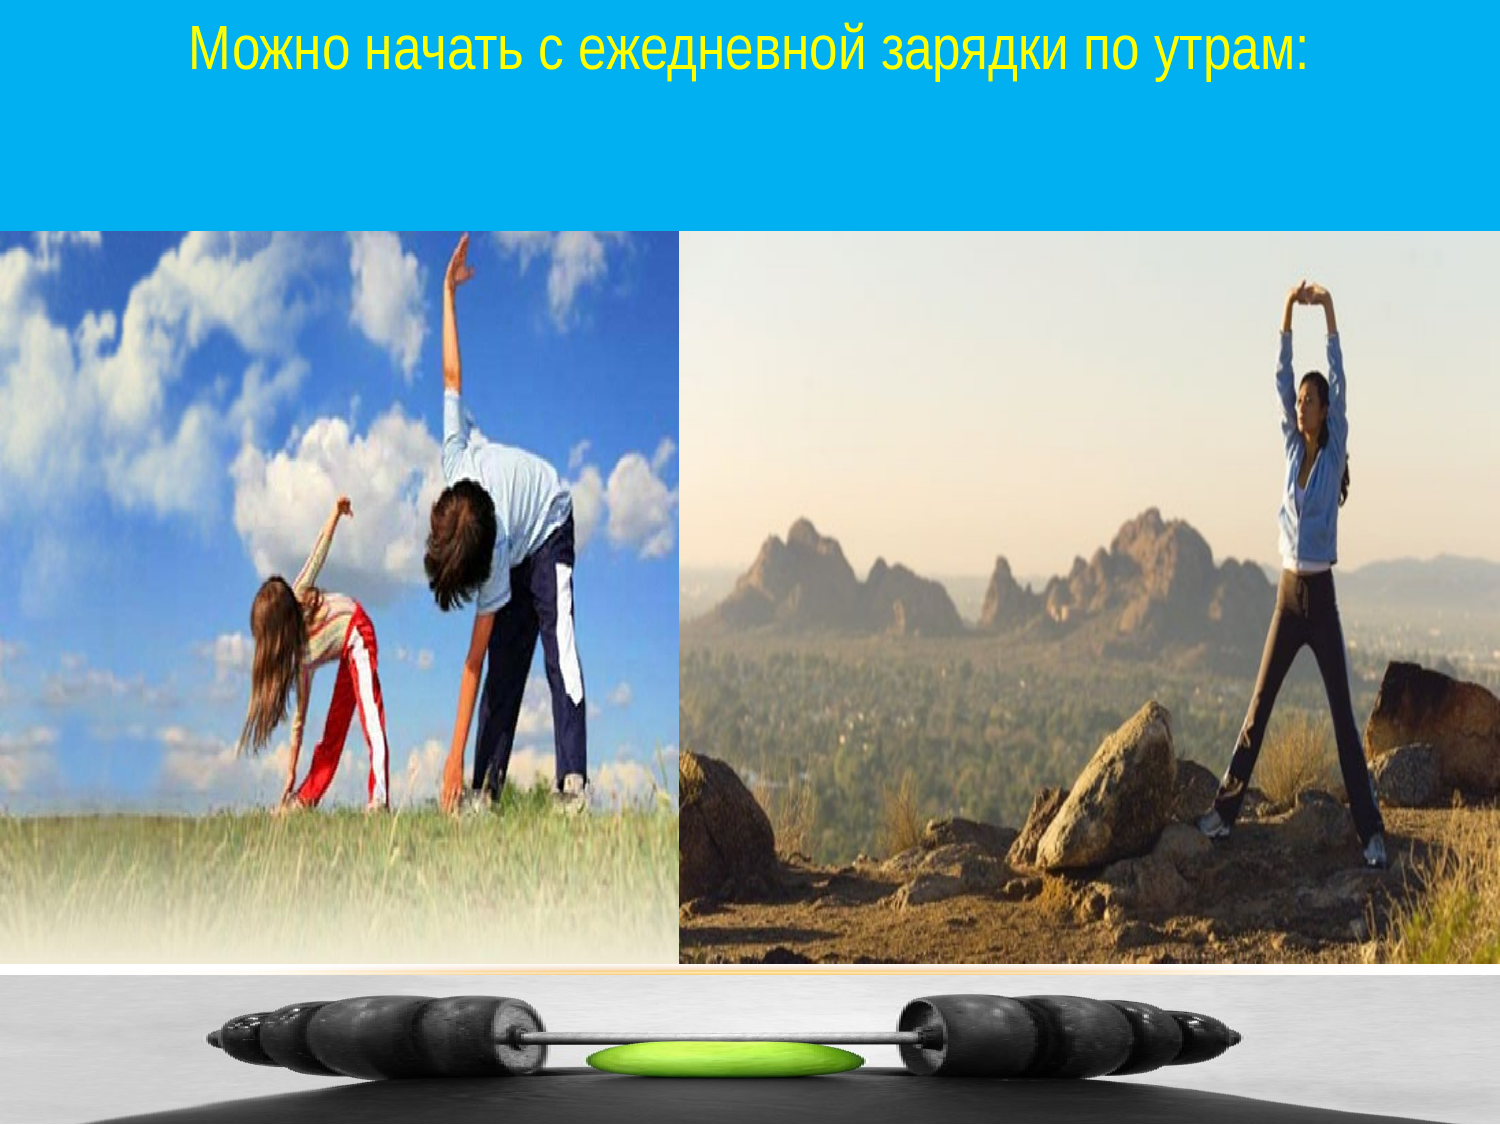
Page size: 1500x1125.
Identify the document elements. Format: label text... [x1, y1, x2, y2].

title Можно начать с ежедневной зарядки по утрам: [0, 0, 1500, 231]
picture [0, 975, 1500, 1124]
picture [0, 232, 1500, 965]
